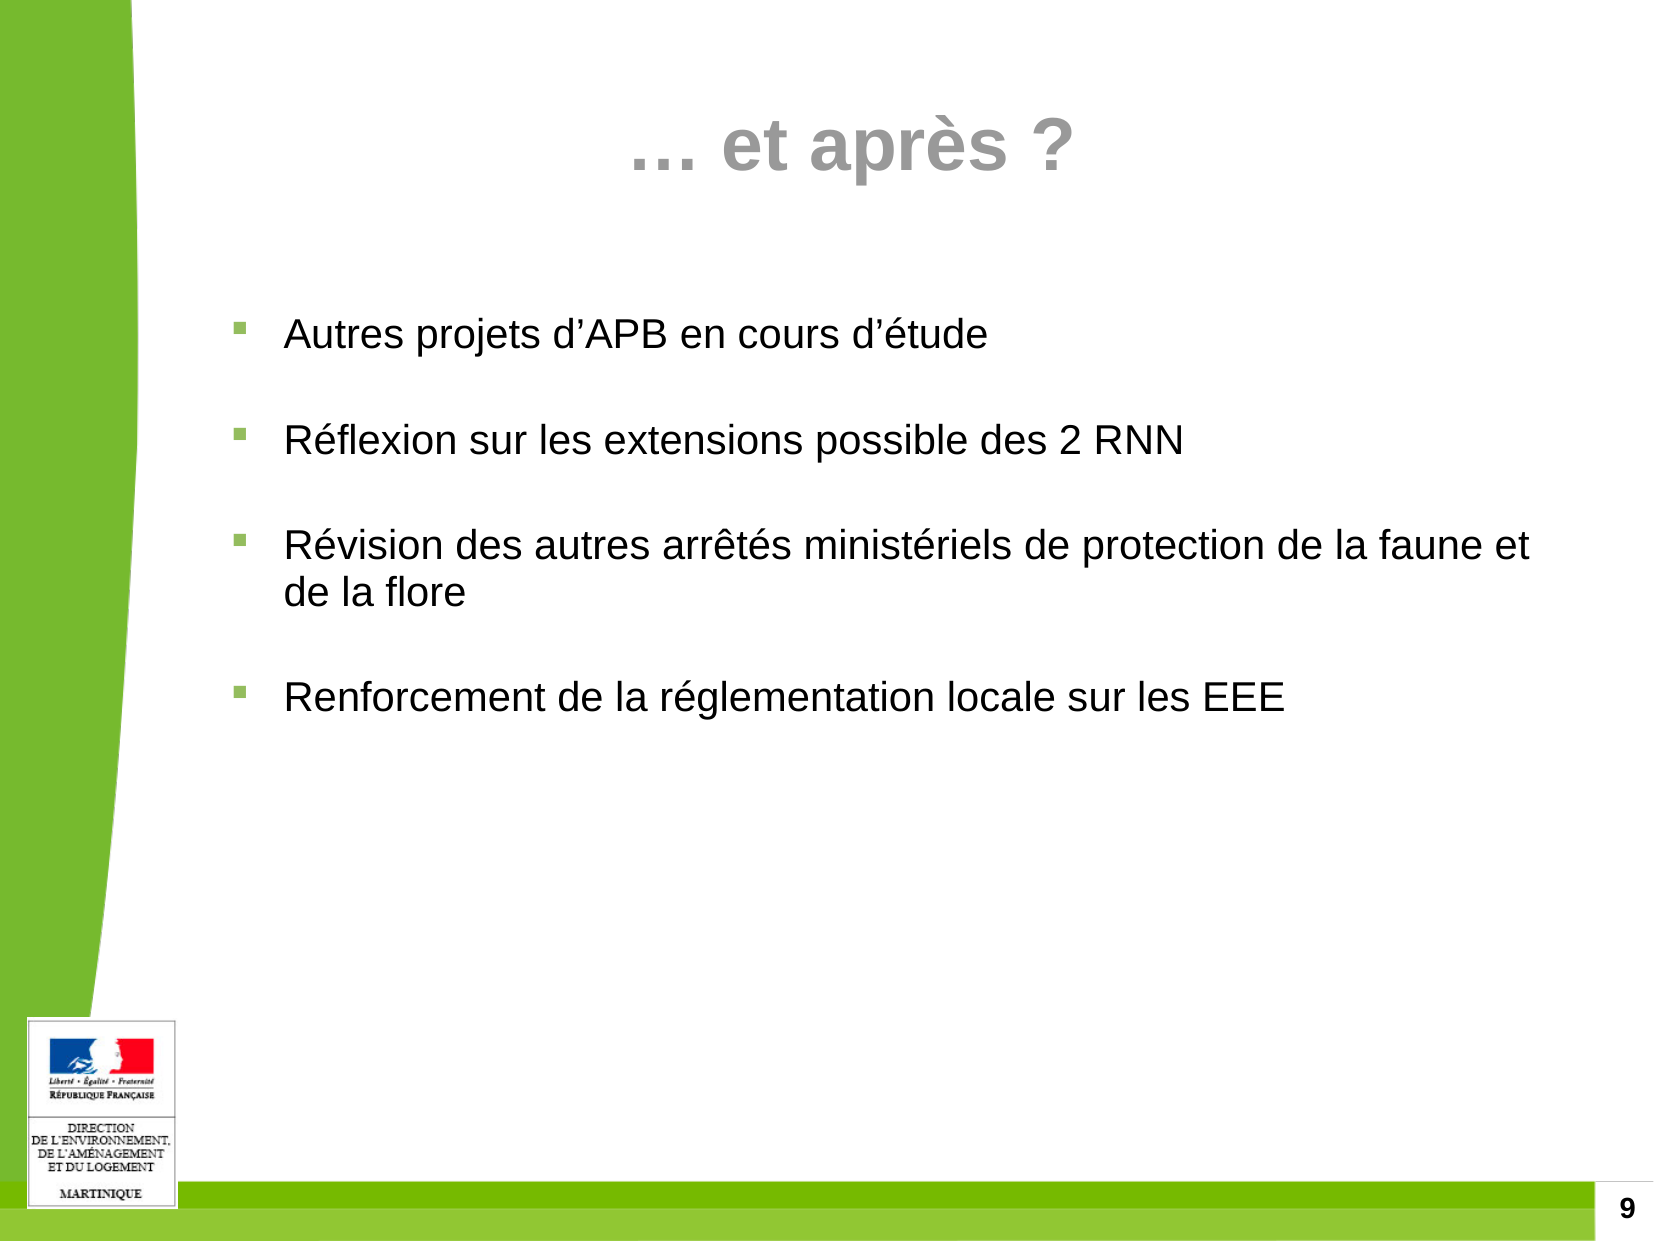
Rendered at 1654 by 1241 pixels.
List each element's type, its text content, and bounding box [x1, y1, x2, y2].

list Autres projets d’APB en cours d’étude Réflexion sur les extensions possible des 2 RNN Révision des autres arrêtés ministériels de protection de la faune et de la flore Renforcement de la réglementation locale sur les EEE [212, 310, 1543, 827]
title … et après ? [106, 40, 1596, 248]
picture [0, 0, 1654, 1241]
